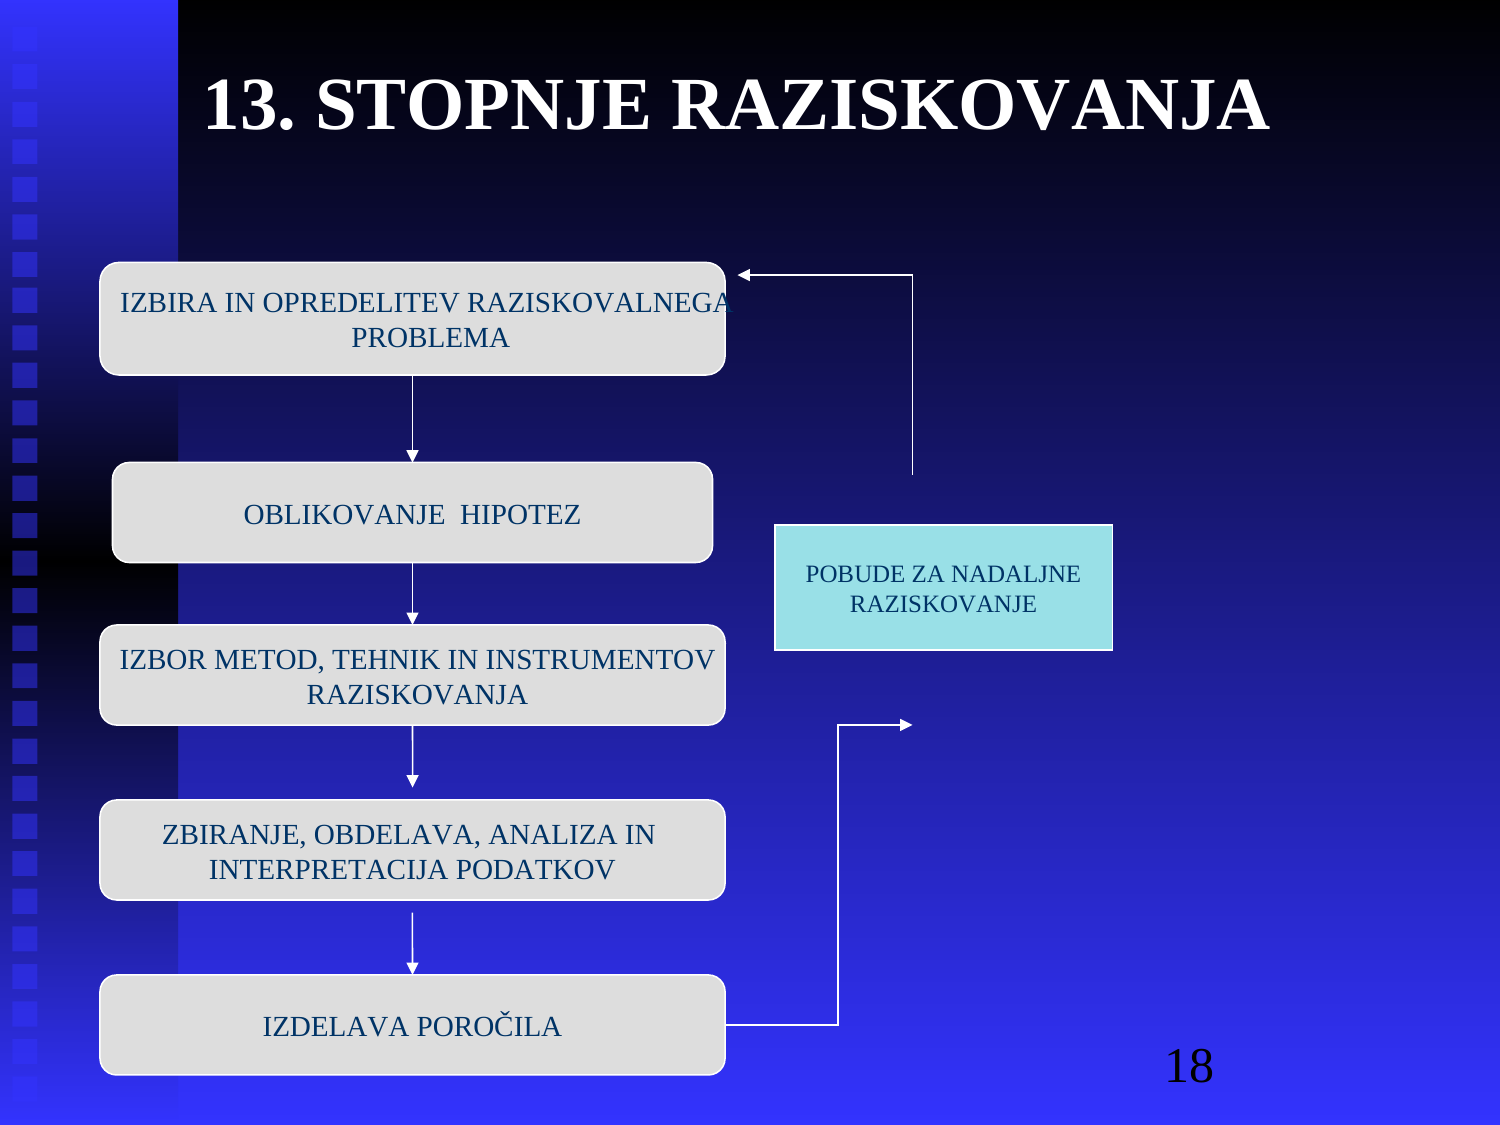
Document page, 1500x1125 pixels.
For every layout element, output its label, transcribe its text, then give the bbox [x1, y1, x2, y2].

text_box IZBOR METOD, TEHNIK IN INSTRUMENTOV RAZISKOVANJA [99, 624, 726, 726]
text_box IZDELAVA POROČILA [99, 974, 726, 1075]
title 13. STOPNJE RAZISKOVANJA [187, 37, 1338, 163]
text_box ZBIRANJE, OBDELAVA, ANALIZA IN INTERPRETACIJA PODATKOV [99, 799, 726, 901]
text_box IZBIRA IN OPREDELITEV RAZISKOVALNEGA PROBLEMA [99, 262, 726, 376]
text_box POBUDE ZA NADALJNE RAZISKOVANJE [774, 524, 1113, 650]
text_box OBLIKOVANJE HIPOTEZ [112, 462, 713, 563]
